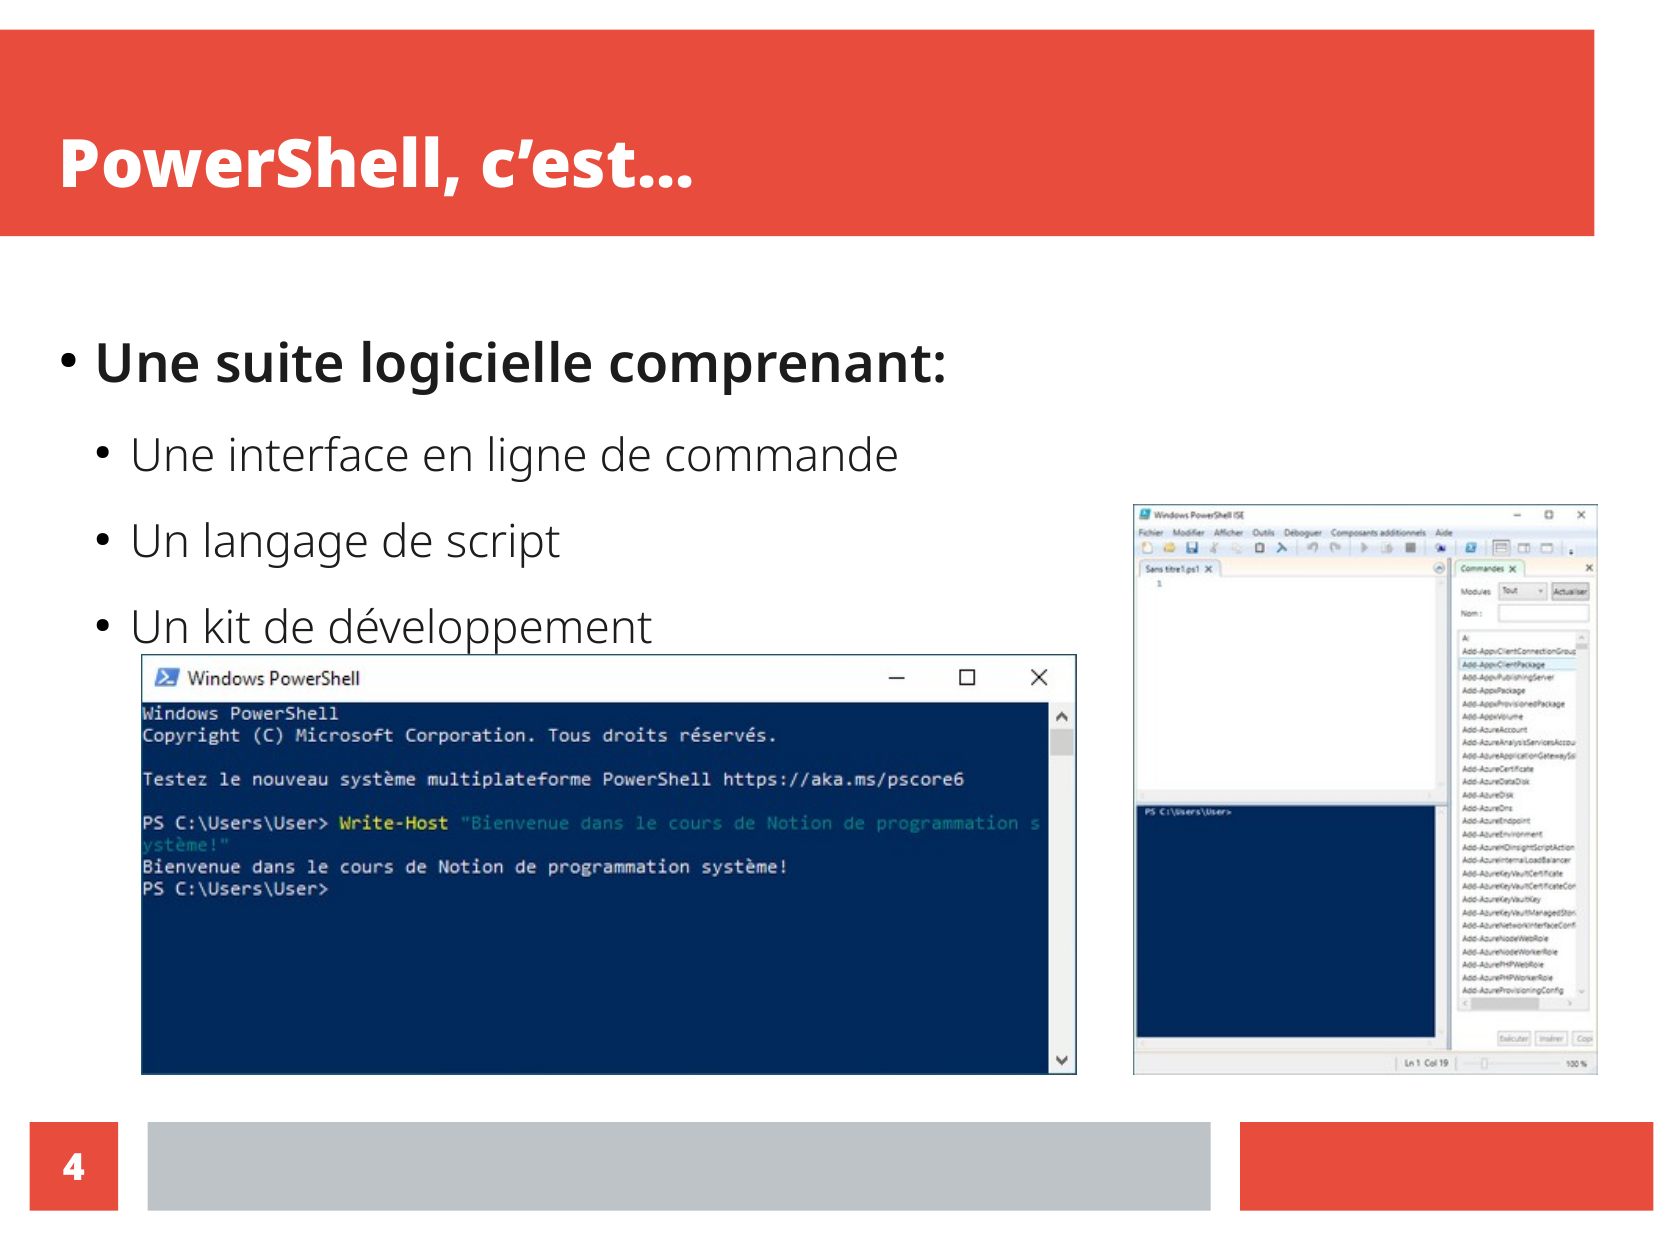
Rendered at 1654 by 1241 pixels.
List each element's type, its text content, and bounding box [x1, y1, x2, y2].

list Une suite logicielle comprenant: Une interface en ligne de commande Un langage de script Un kit de développement [59, 324, 1565, 1093]
title PowerShell, c’est... [59, 59, 1595, 207]
picture [1133, 504, 1598, 1075]
picture [141, 654, 1077, 1075]
